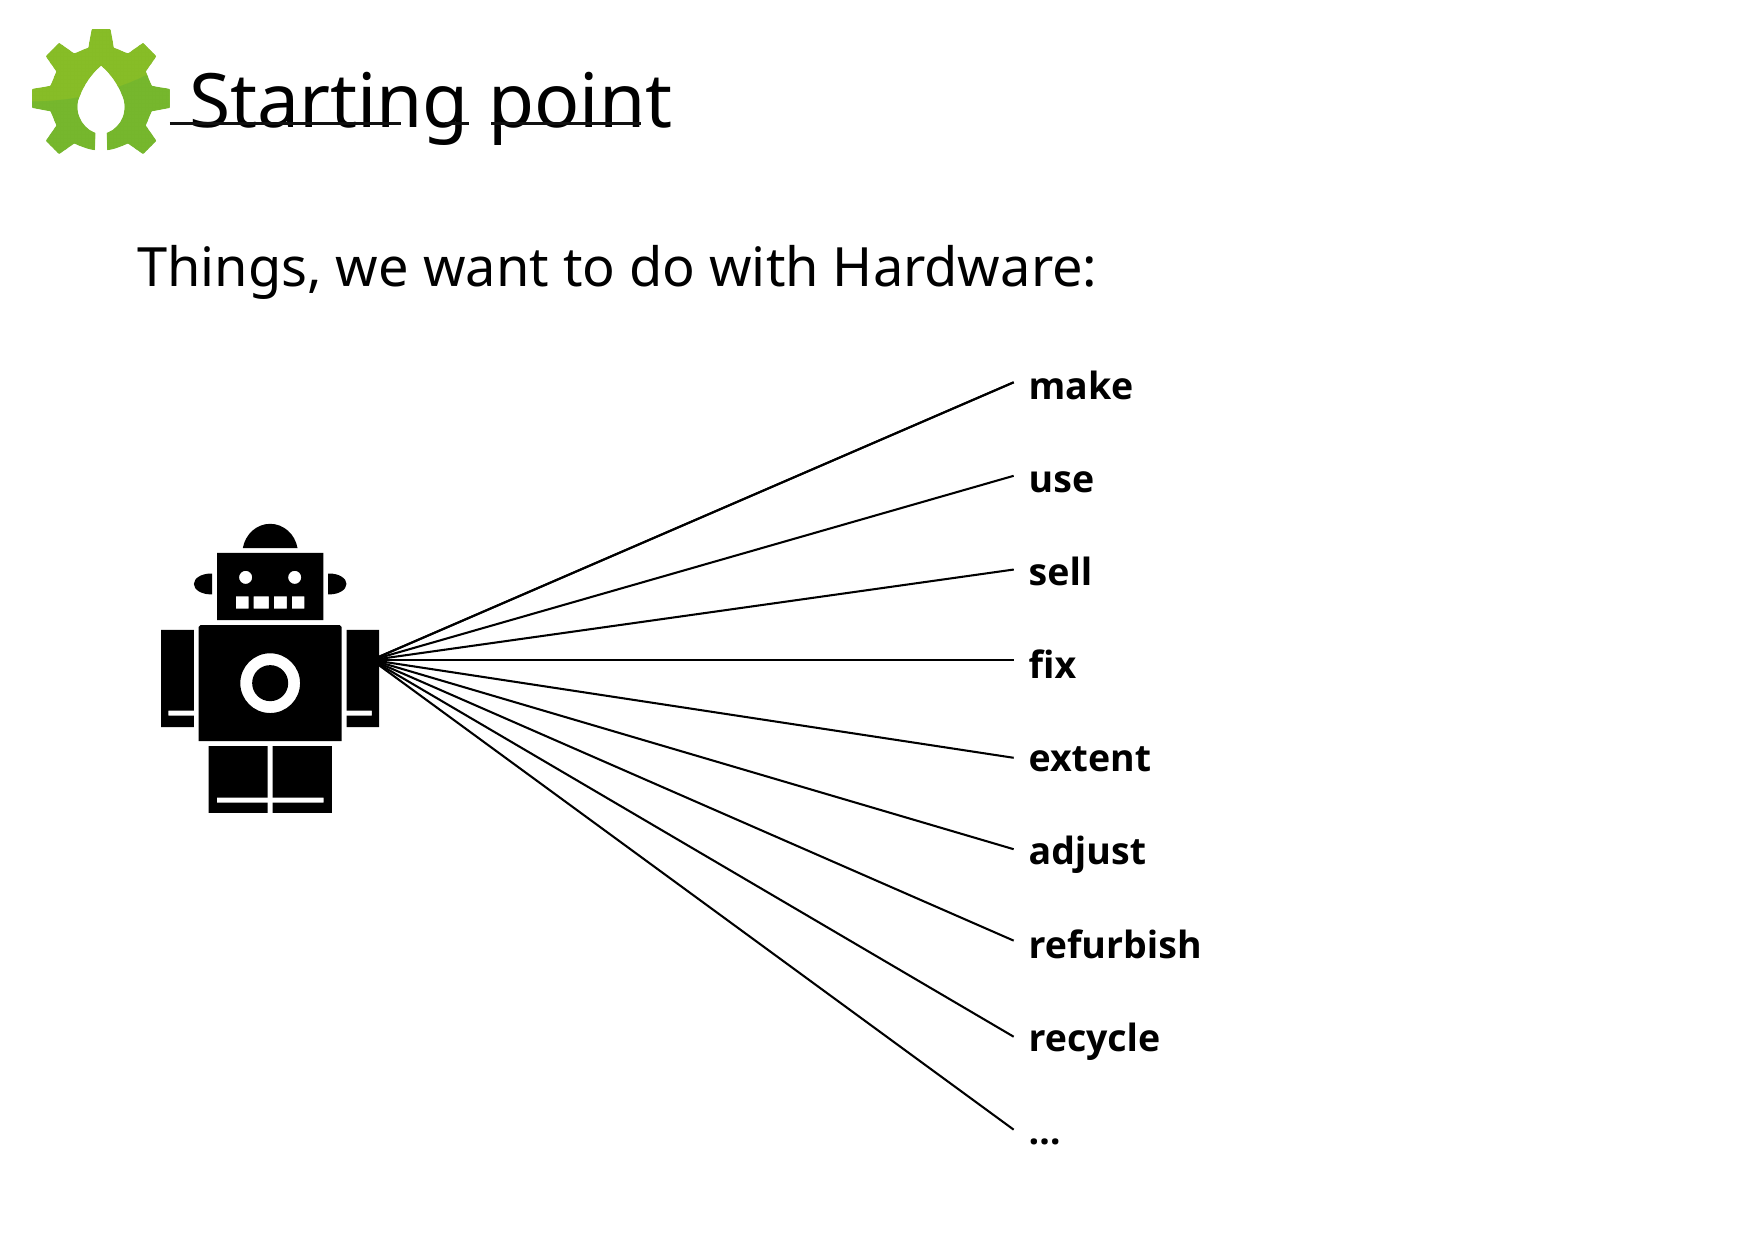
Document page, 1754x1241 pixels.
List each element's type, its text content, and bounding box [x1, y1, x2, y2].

text_box refurbish [1013, 910, 1192, 974]
text_box recycle [1013, 1004, 1161, 1067]
picture [32, 29, 170, 154]
text_box adjust [1013, 817, 1147, 881]
text_box … [1013, 1097, 1078, 1160]
text_box make [1013, 351, 1208, 415]
text_box Things, we want to do with Hardware: [122, 220, 1041, 299]
text_box extent [1013, 724, 1249, 788]
text_box sell [1013, 538, 1098, 601]
text_box use [1013, 444, 1100, 508]
text_box Starting point [174, 40, 718, 143]
text_box fix [1013, 631, 1085, 694]
picture [157, 520, 383, 817]
